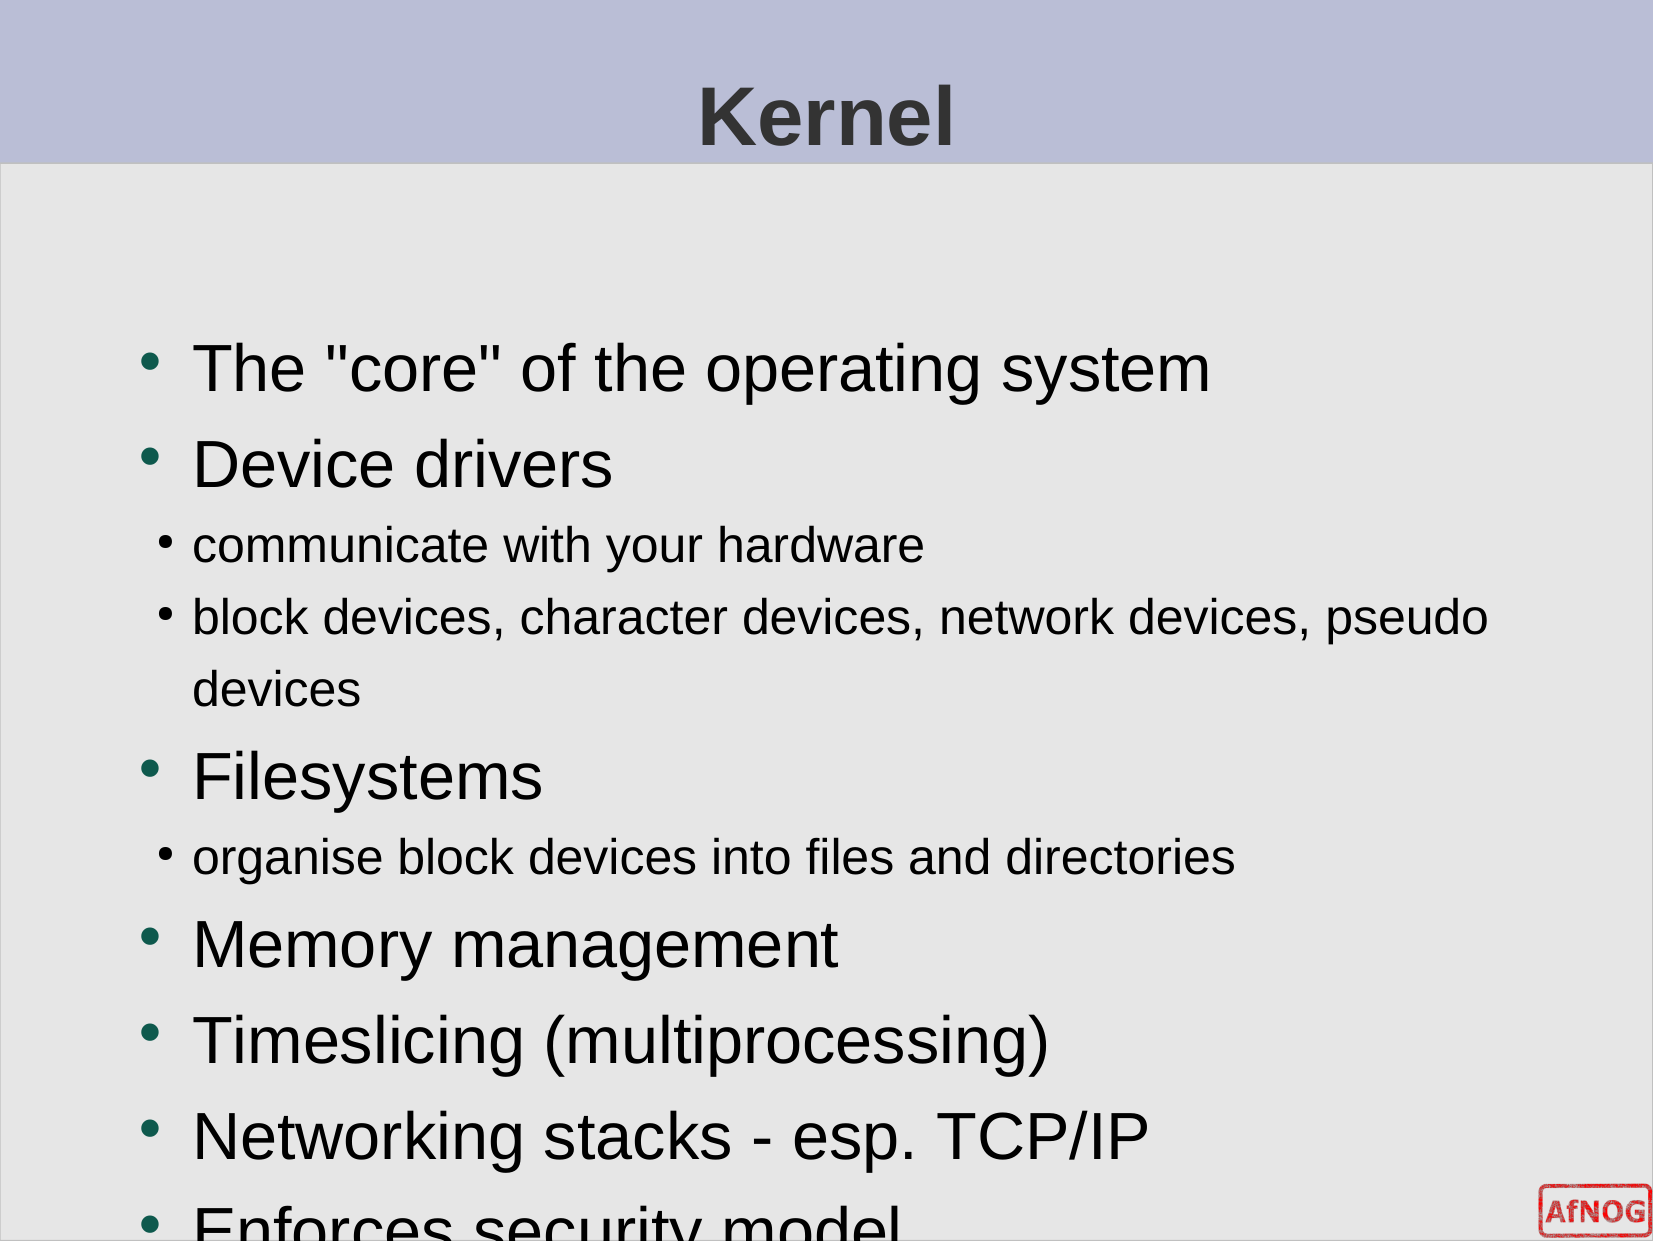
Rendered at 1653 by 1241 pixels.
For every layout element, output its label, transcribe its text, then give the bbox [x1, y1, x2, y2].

text_box The "core" of the operating system Device drivers communicate with your hardware block devices, character devices, network devices, pseudo devices Filesystems organise block devices into files and directories Memory management Timeslicing (multiprocessing) Networking stacks - esp. TCP/IP Enforces security model [121, 304, 1560, 1115]
text_box Kernel [121, 10, 1534, 219]
picture [1537, 1182, 1653, 1241]
